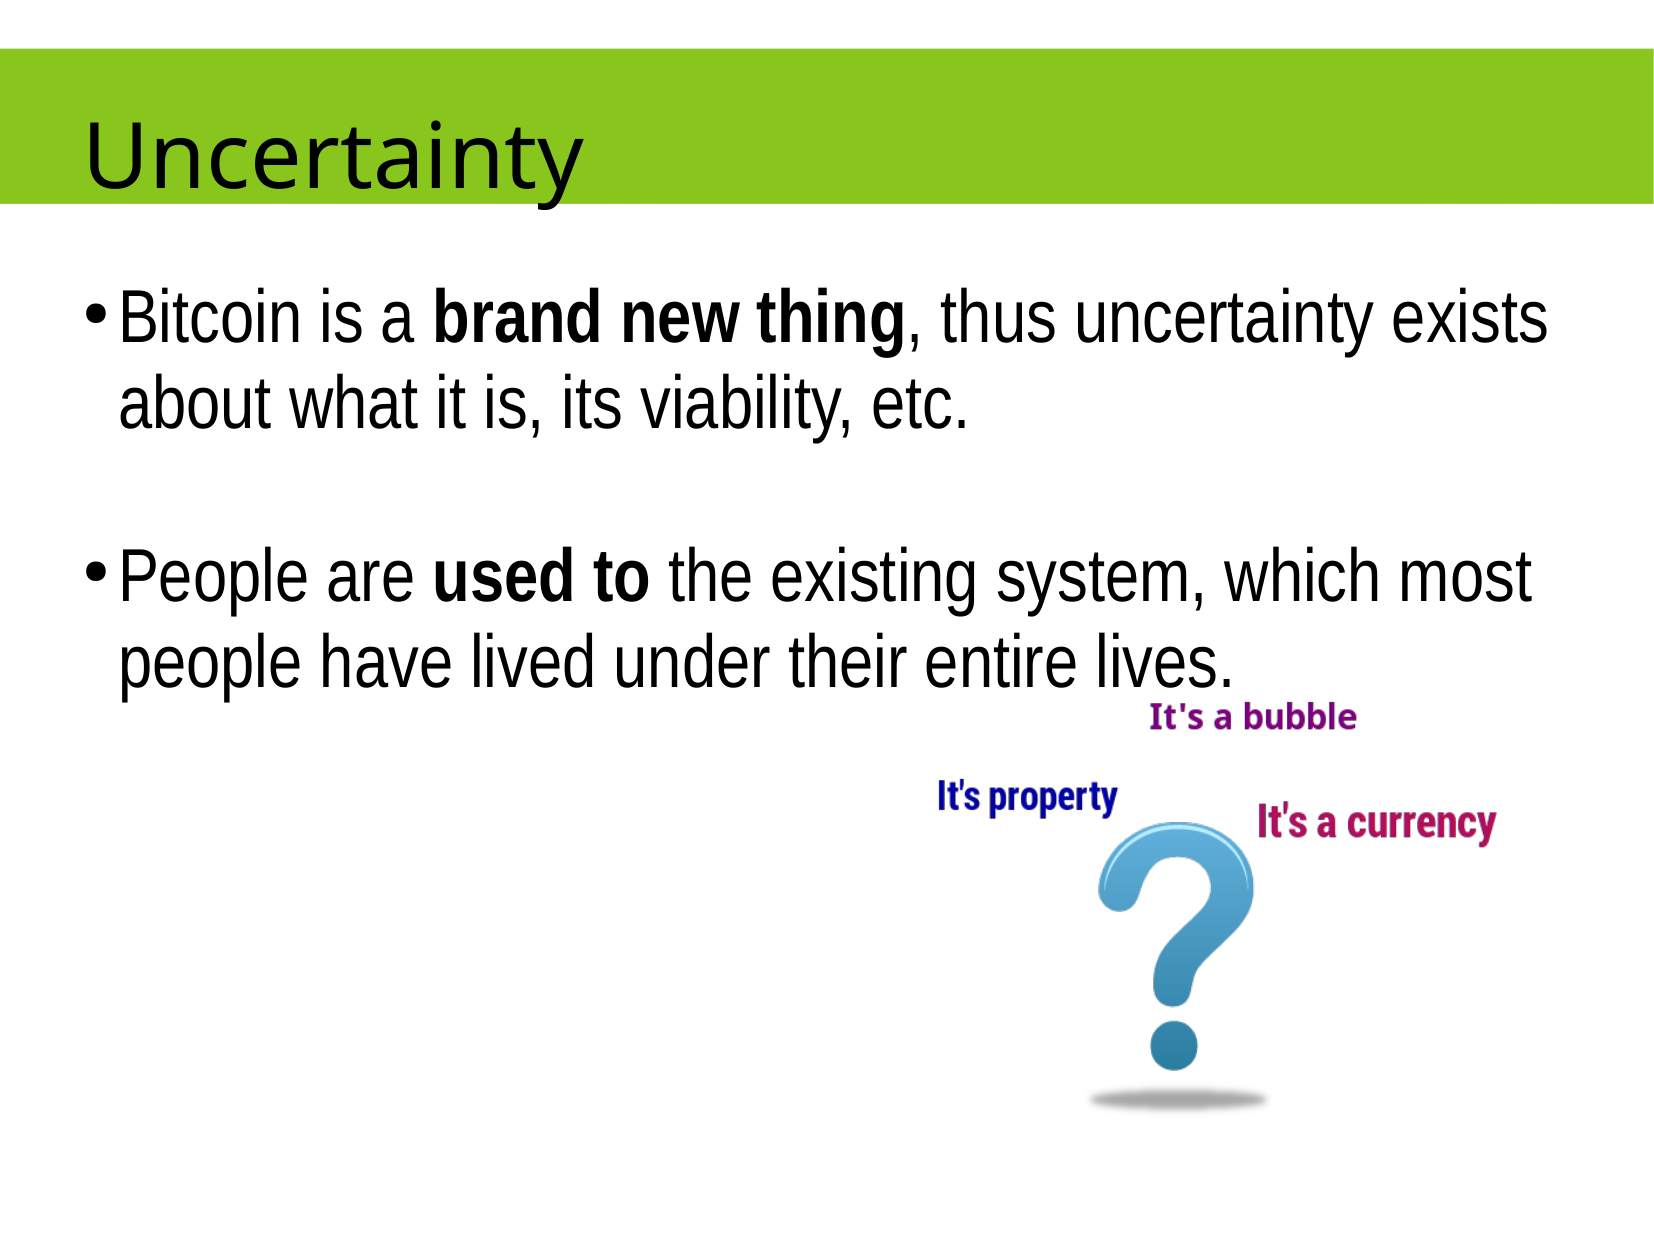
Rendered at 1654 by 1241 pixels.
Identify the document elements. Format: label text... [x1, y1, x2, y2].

subtitle Bitcoin is a brand new thing, thus uncertainty exists about what it is, its viability, etc. People are used to the existing system, which most people have lived under their entire lives. [82, 271, 1571, 704]
picture [0, 0, 1654, 1241]
title Uncertainty [82, 49, 1571, 257]
